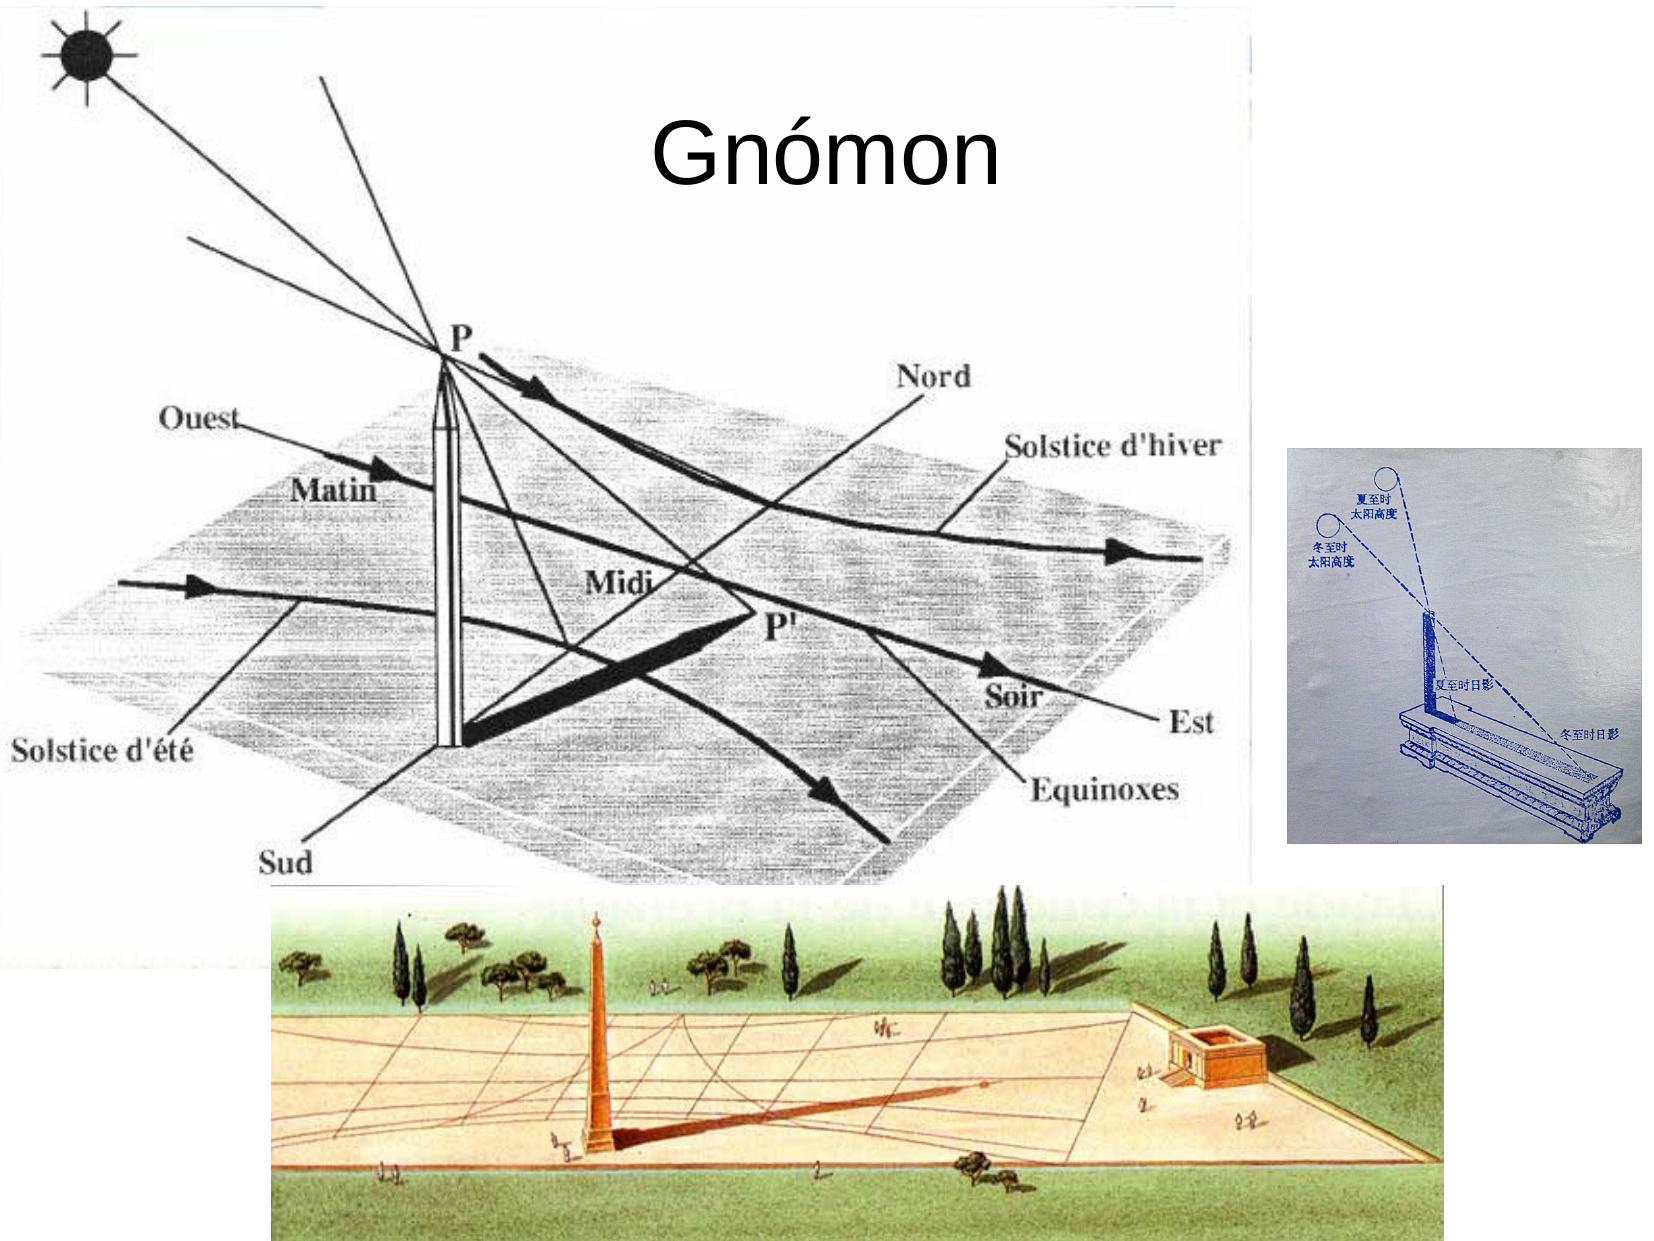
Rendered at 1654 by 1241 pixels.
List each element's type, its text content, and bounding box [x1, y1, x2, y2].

picture [0, 6, 1444, 1241]
picture [1287, 448, 1642, 844]
title Gnómon [82, 49, 1571, 257]
